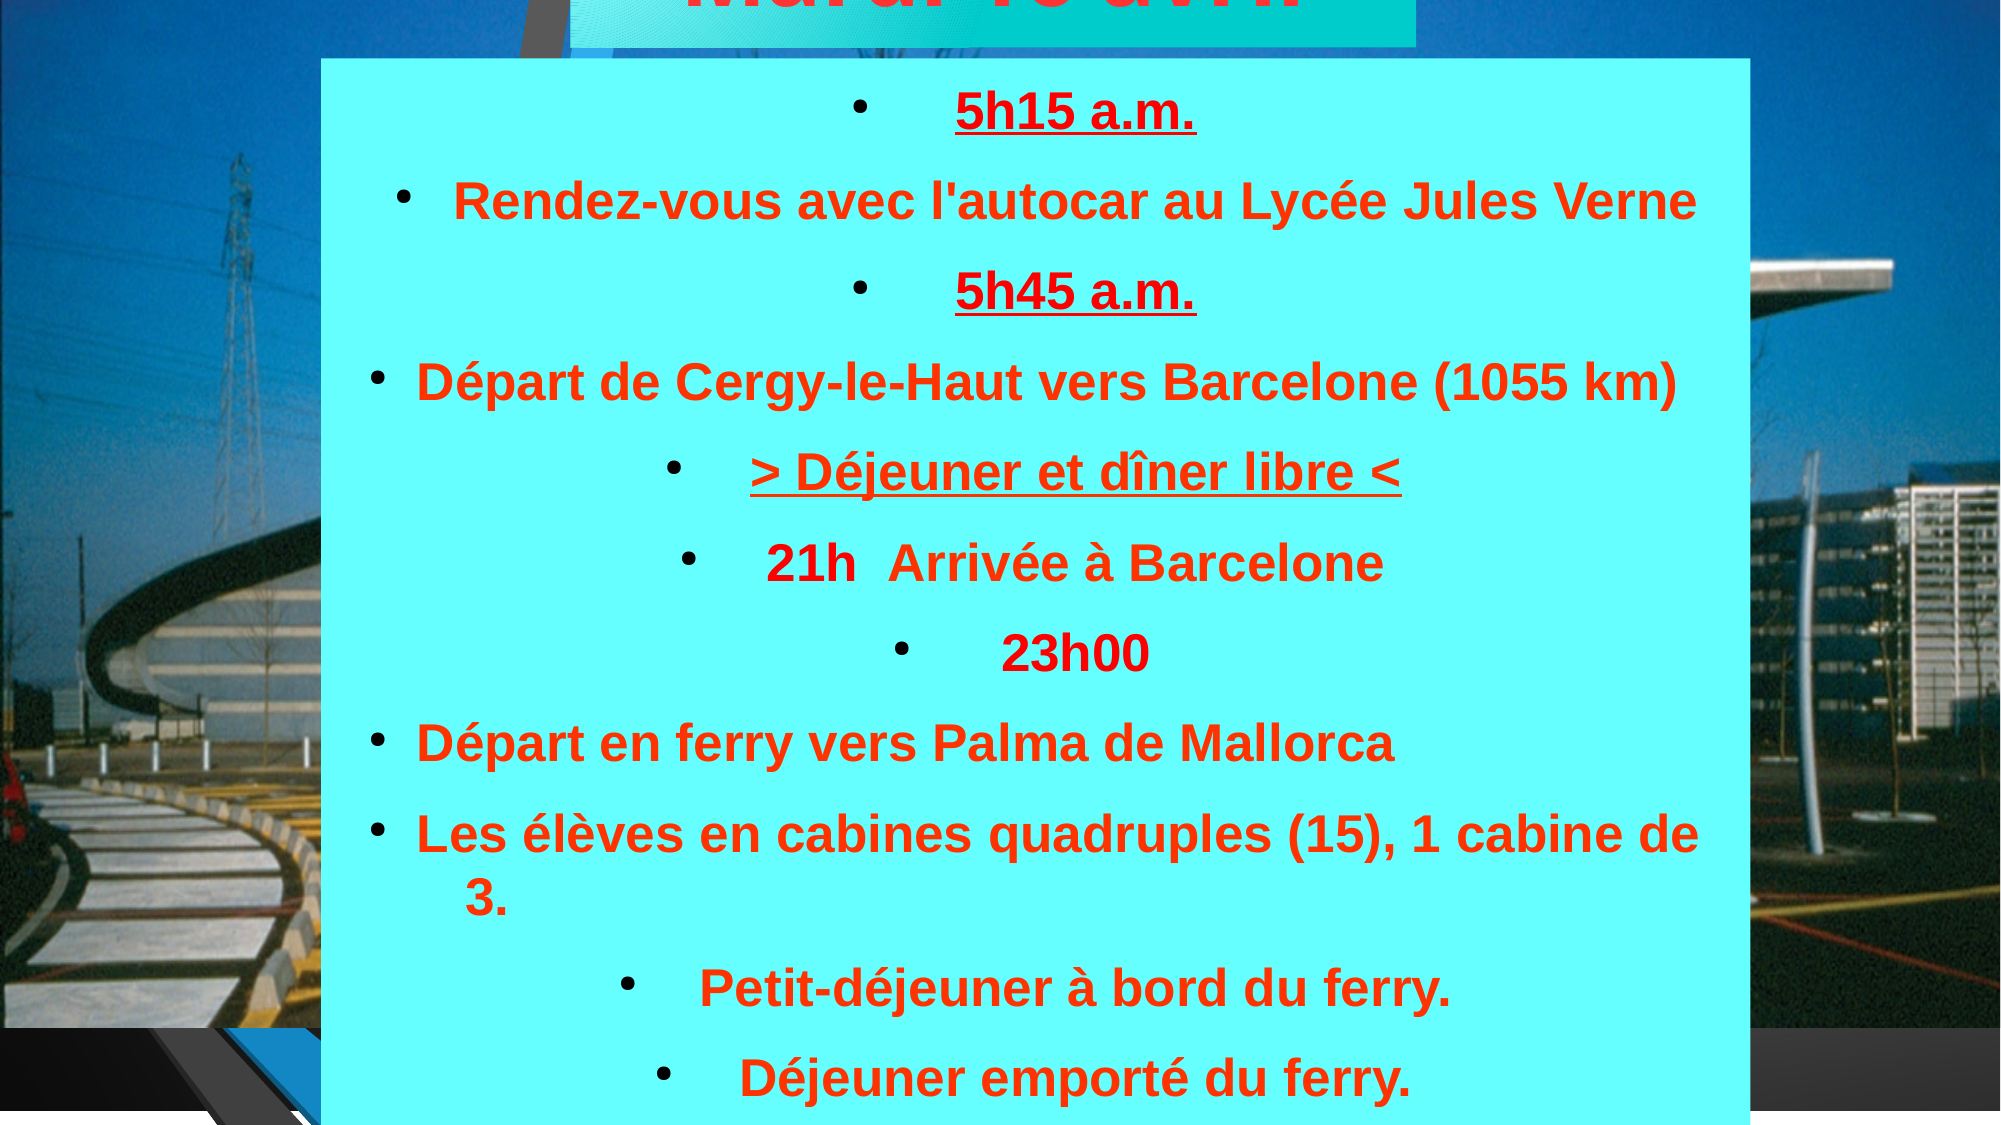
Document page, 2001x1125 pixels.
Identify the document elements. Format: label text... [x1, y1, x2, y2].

title Mardi 16 avril [570, 0, 1417, 48]
text_box [0, 0, 2000, 1125]
list 5h15 a.m. Rendez-vous avec l'autocar au Lycée Jules Verne 5h45 a.m. Départ de Cergy-le-Haut vers Barcelone (1055 km) > Déjeuner et dîner libre < 21h Arrivée à Barcelone 23h00 Départ en ferry vers Palma de Mallorca Les élèves en cabines quadruples (15), 1 cabine de 3. Petit-déjeuner à bord du ferry. Déjeuner emporté du ferry. [321, 58, 1751, 1125]
